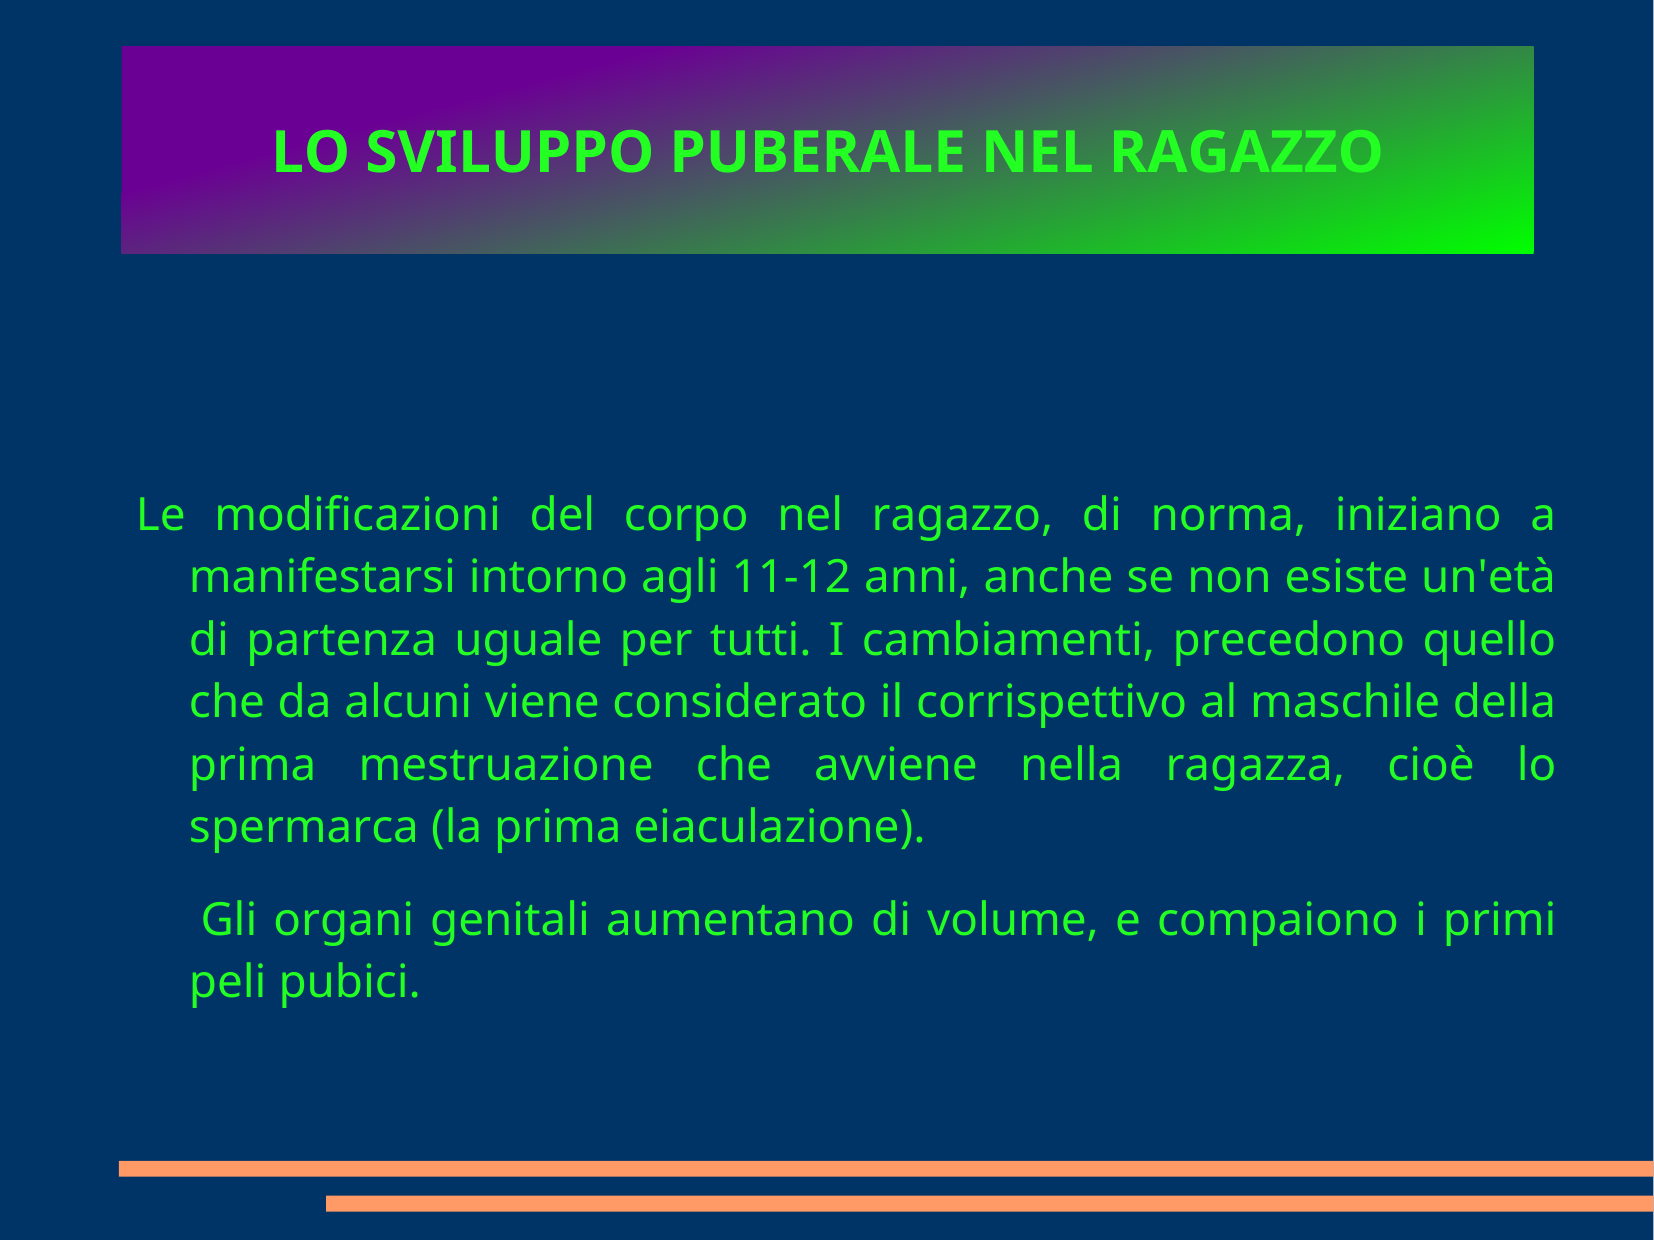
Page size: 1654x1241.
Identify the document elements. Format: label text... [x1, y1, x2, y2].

title LO SVILUPPO PUBERALE NEL RAGAZZO [121, 46, 1534, 254]
list Le modificazioni del corpo nel ragazzo, di norma, iniziano a manifestarsi intorno agli 11-12 anni, anche se non esiste un'età di partenza uguale per tutti. I cambiamenti, precedono quello che da alcuni viene considerato il corrispettivo al maschile della prima mestruazione che avviene nella ragazza, cioè lo spermarca (la prima eiaculazione). Gli organi genitali aumentano di volume, e compaiono i primi peli pubici. [118, 324, 1558, 1135]
